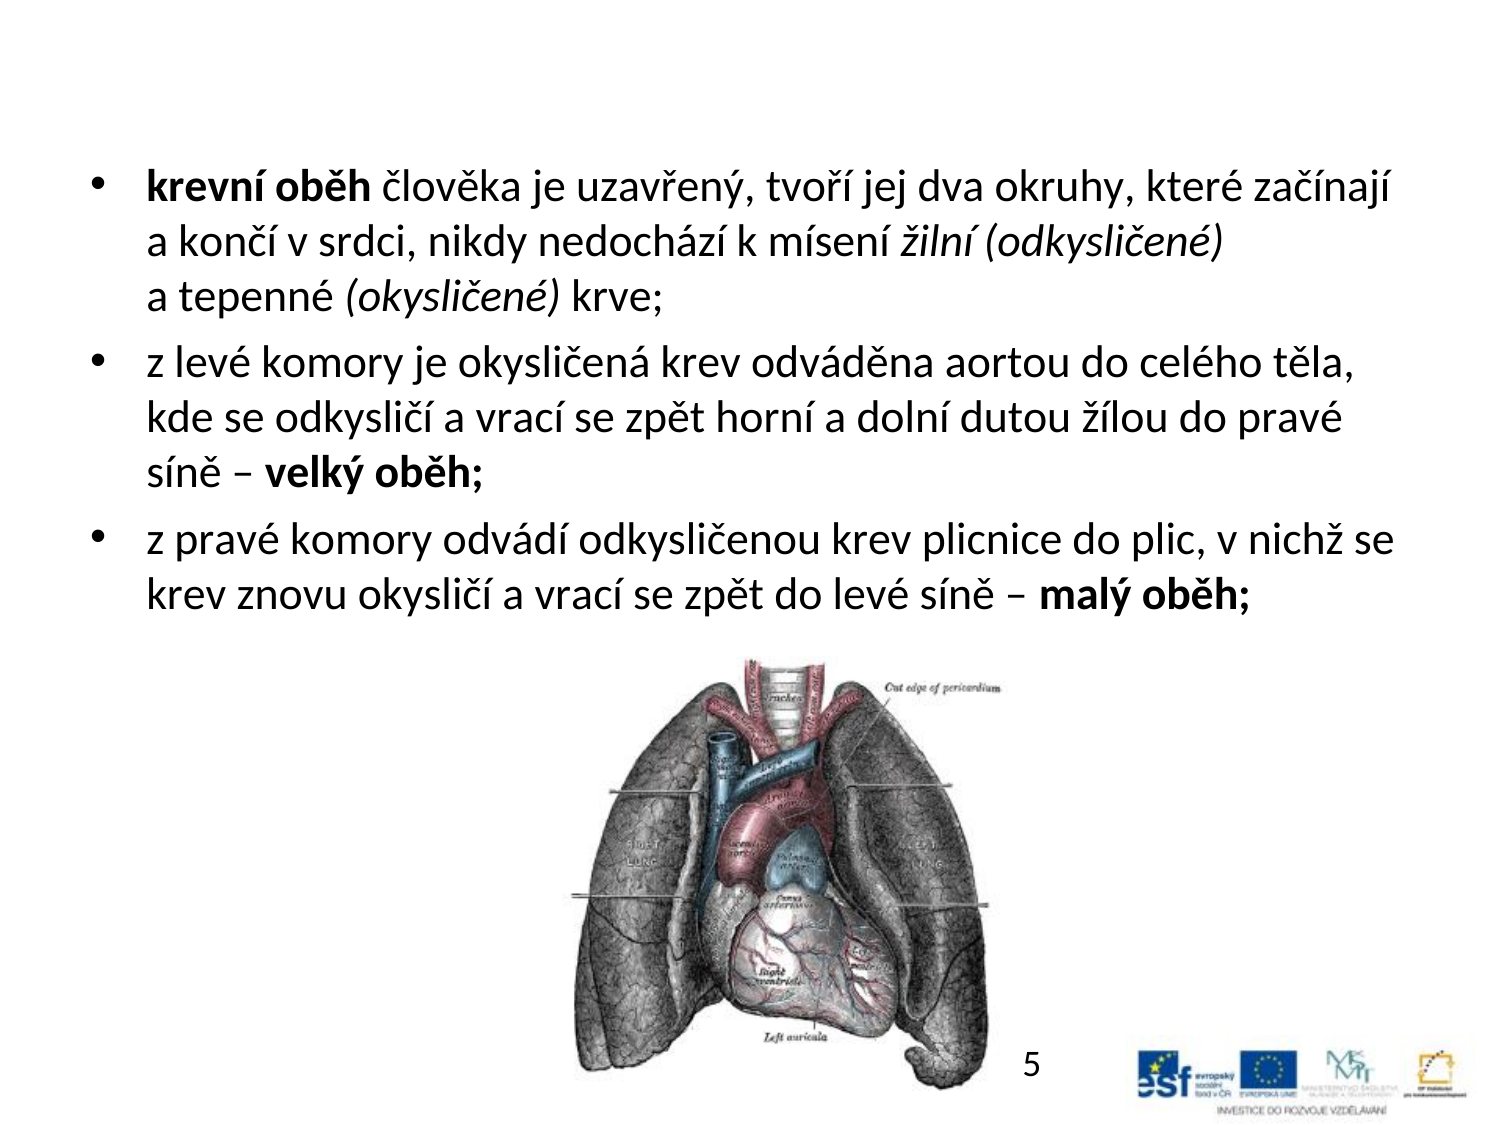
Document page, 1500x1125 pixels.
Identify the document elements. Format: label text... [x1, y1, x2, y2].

picture [562, 656, 1008, 1091]
picture [1125, 1035, 1476, 1125]
list krevní oběh člověka je uzavřený, tvoří jej dva okruhy, které začínají a končí v srdci, nikdy nedochází k mísení žilní (odkysličené) a tepenné (okysličené) krve; z levé komory je okysličená krev odváděna aortou do celého těla, kde se odkysličí a vrací se zpět horní a dolní dutou žílou do pravé síně – velký oběh; z pravé komory odvádí odkysličenou krev plicnice do plic, v nichž se krev znovu okysličí a vrací se zpět do levé síně – malý oběh; [75, 148, 1426, 1008]
text_box 5 [1007, 1031, 1067, 1092]
